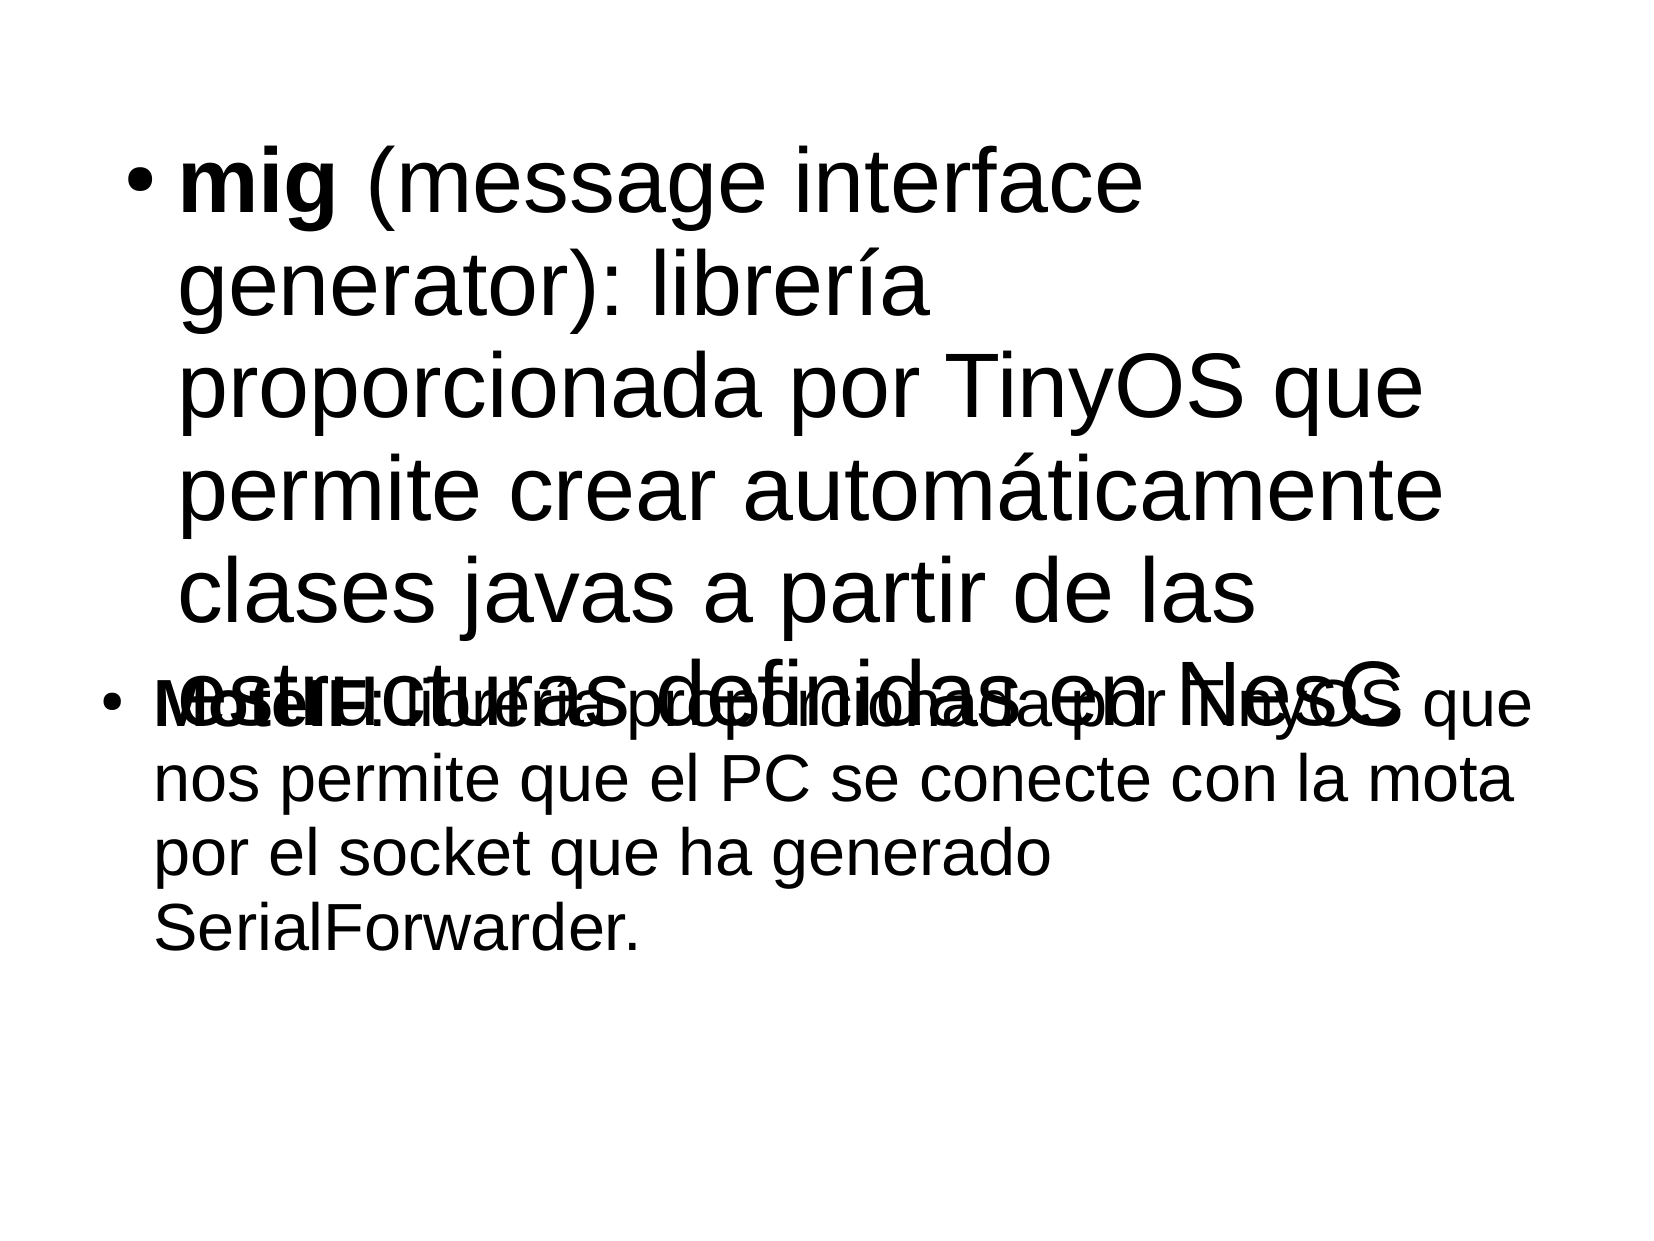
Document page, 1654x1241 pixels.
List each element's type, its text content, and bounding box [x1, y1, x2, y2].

list mig (message interface generator): librería proporcionada por TinyOS que permite crear automáticamente clases javas a partir de las estructuras definidas en NesC [106, 129, 1536, 634]
list MoteIF: librería proporcionada por TinyOS que nos permite que el PC se conecte con la mota por el socket que ha generado SerialForwarder. [82, 665, 1538, 1009]
